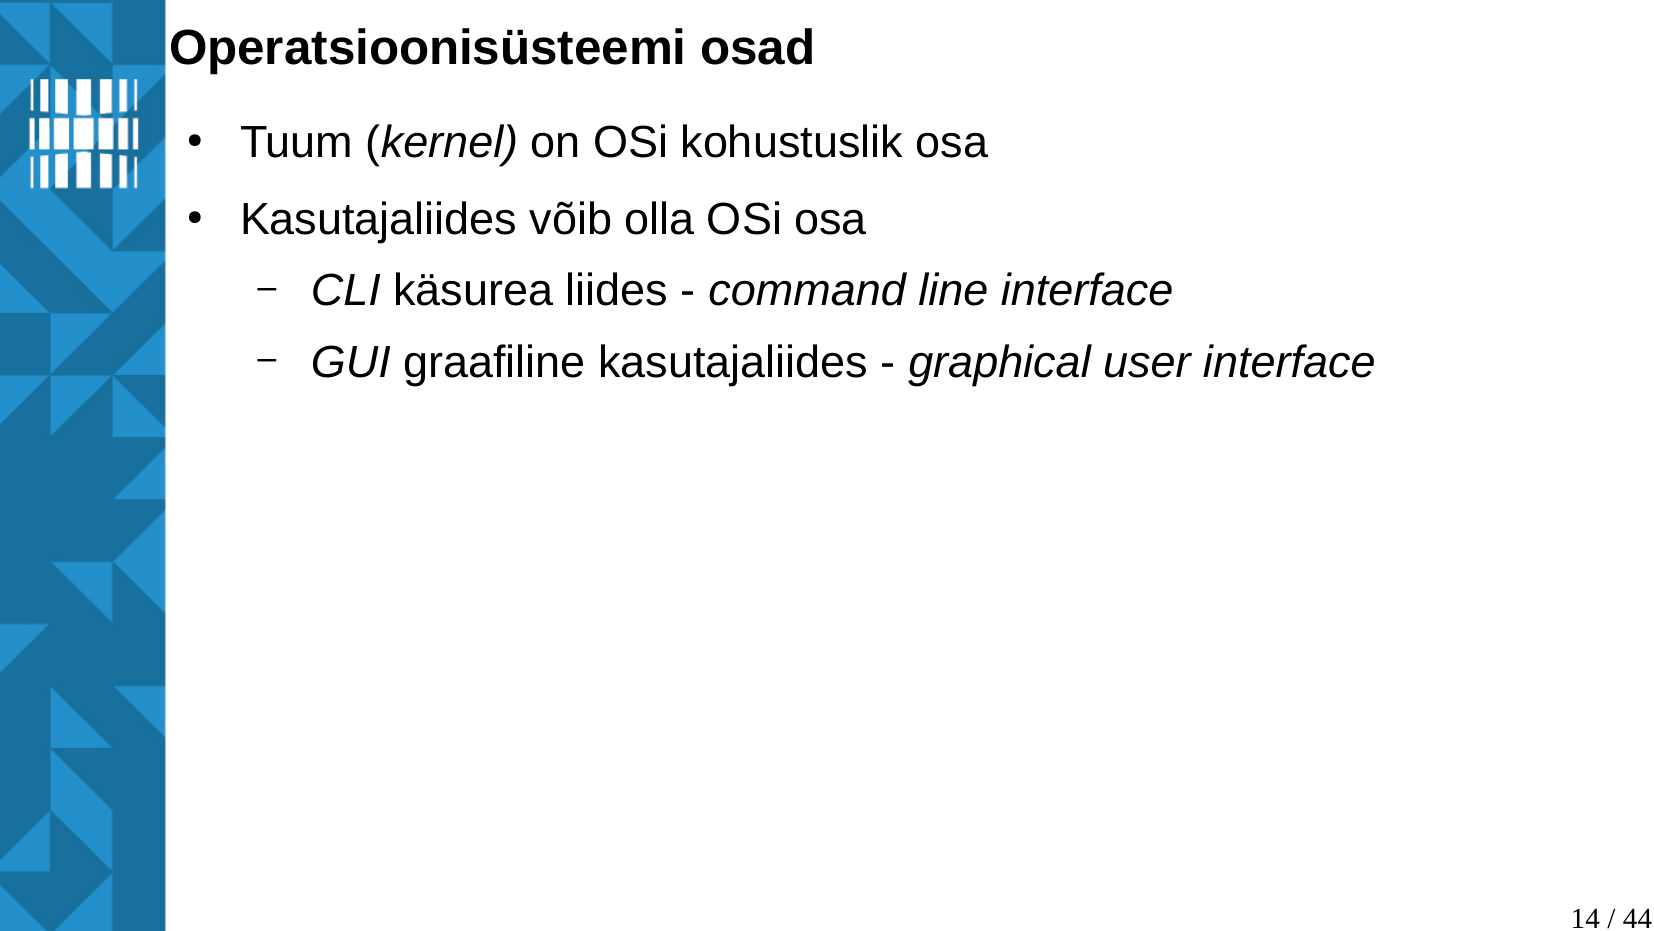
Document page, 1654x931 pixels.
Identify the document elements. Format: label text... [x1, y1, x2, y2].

title Operatsioonisüsteemi osad [169, 10, 1571, 86]
list Tuum (kernel) on OSi kohustuslik osa Kasutajaliides võib olla OSi osa CLI käsurea liides - command line interface GUI graafiline kasutajaliides - graphical user interface [169, 116, 1630, 897]
